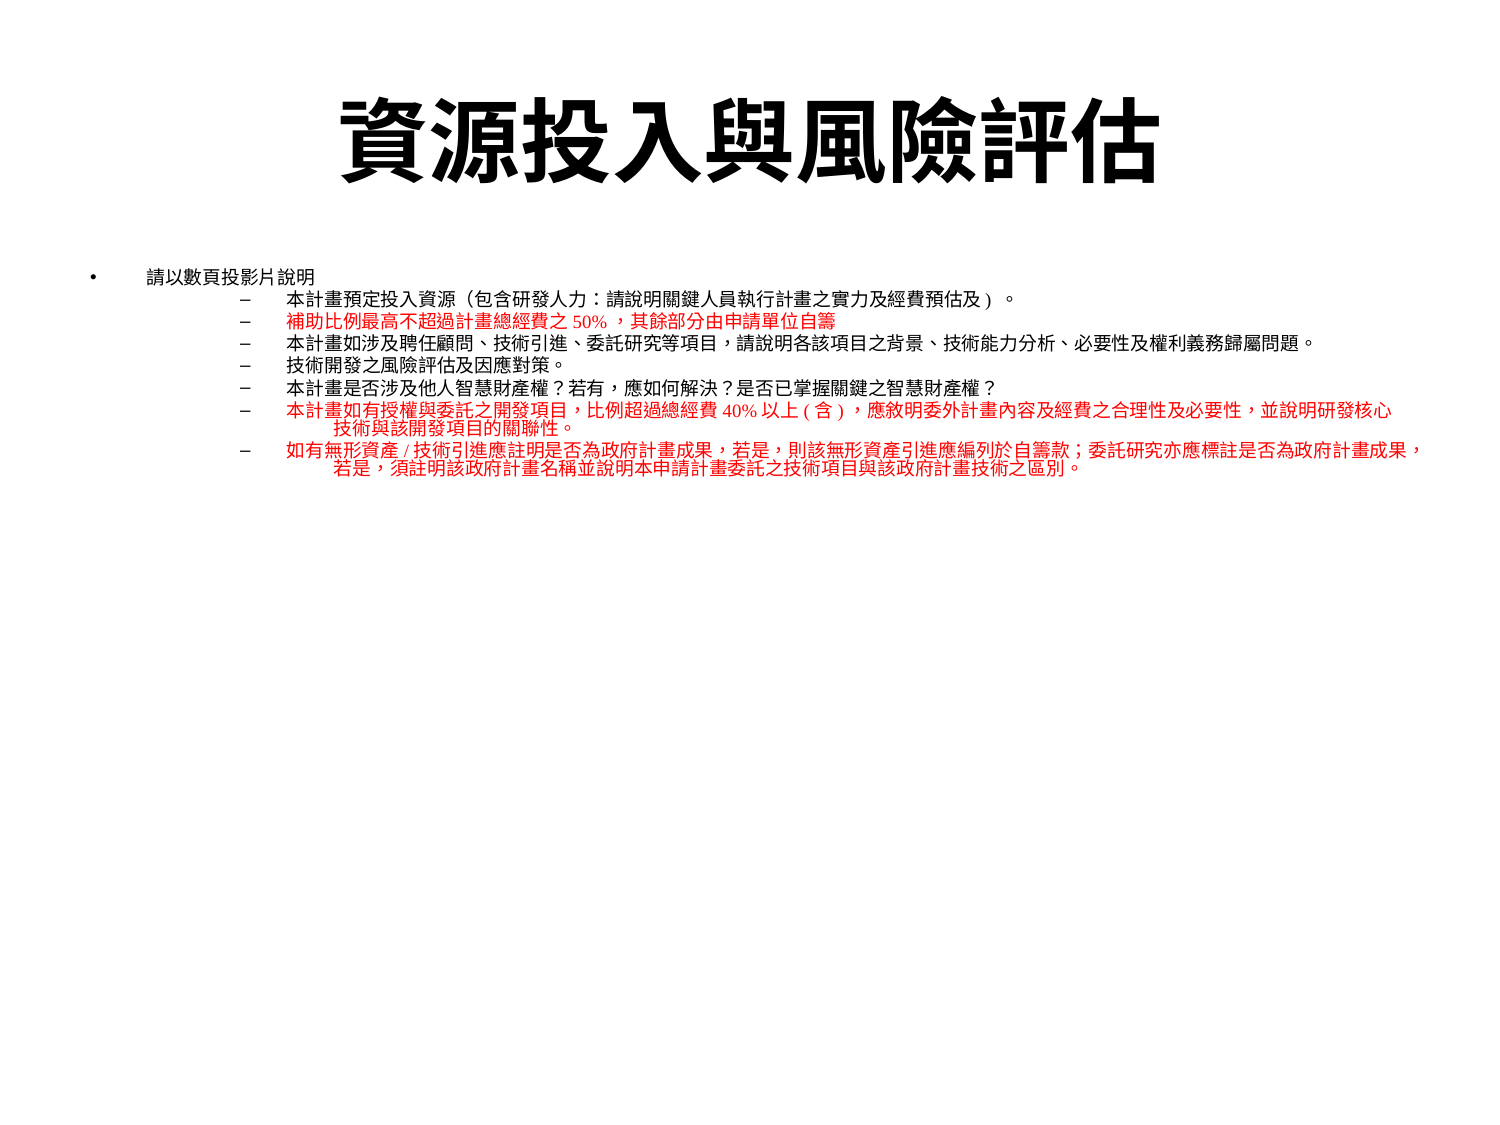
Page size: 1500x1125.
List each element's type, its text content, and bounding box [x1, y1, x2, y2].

title 資源投入與風險評估 [75, 45, 1426, 232]
list 請以數頁投影片說明 本計畫預定投入資源（包含研發人力：請說明關鍵人員執行計畫之實力及經費預估及) 。 補助比例最高不超過計畫總經費之50%，其餘部分由申請單位自籌 本計畫如涉及聘任顧問、技術引進、委託研究等項目，請說明各該項目之背景、技術能力分析、必要性及權利義務歸屬問題。 技術開發之風險評估及因應對策。 本計畫是否涉及他人智慧財產權？若有，應如何解決？是否已掌握關鍵之智慧財產權？ 本計畫如有授權與委託之開發項目，比例超過總經費40%以上(含)，應敘明委外計畫內容及經費之合理性及必要性，並說明研發核心技術與該開發項目的關聯性。 如有無形資產/技術引進應註明是否為政府計畫成果，若是，則該無形資產引進應編列於自籌款；委託研究亦應標註是否為政府計畫成果，若是，須註明該政府計畫名稱並說明本申請計畫委託之技術項目與該政府計畫技術之區別。 [64, 232, 1436, 1106]
